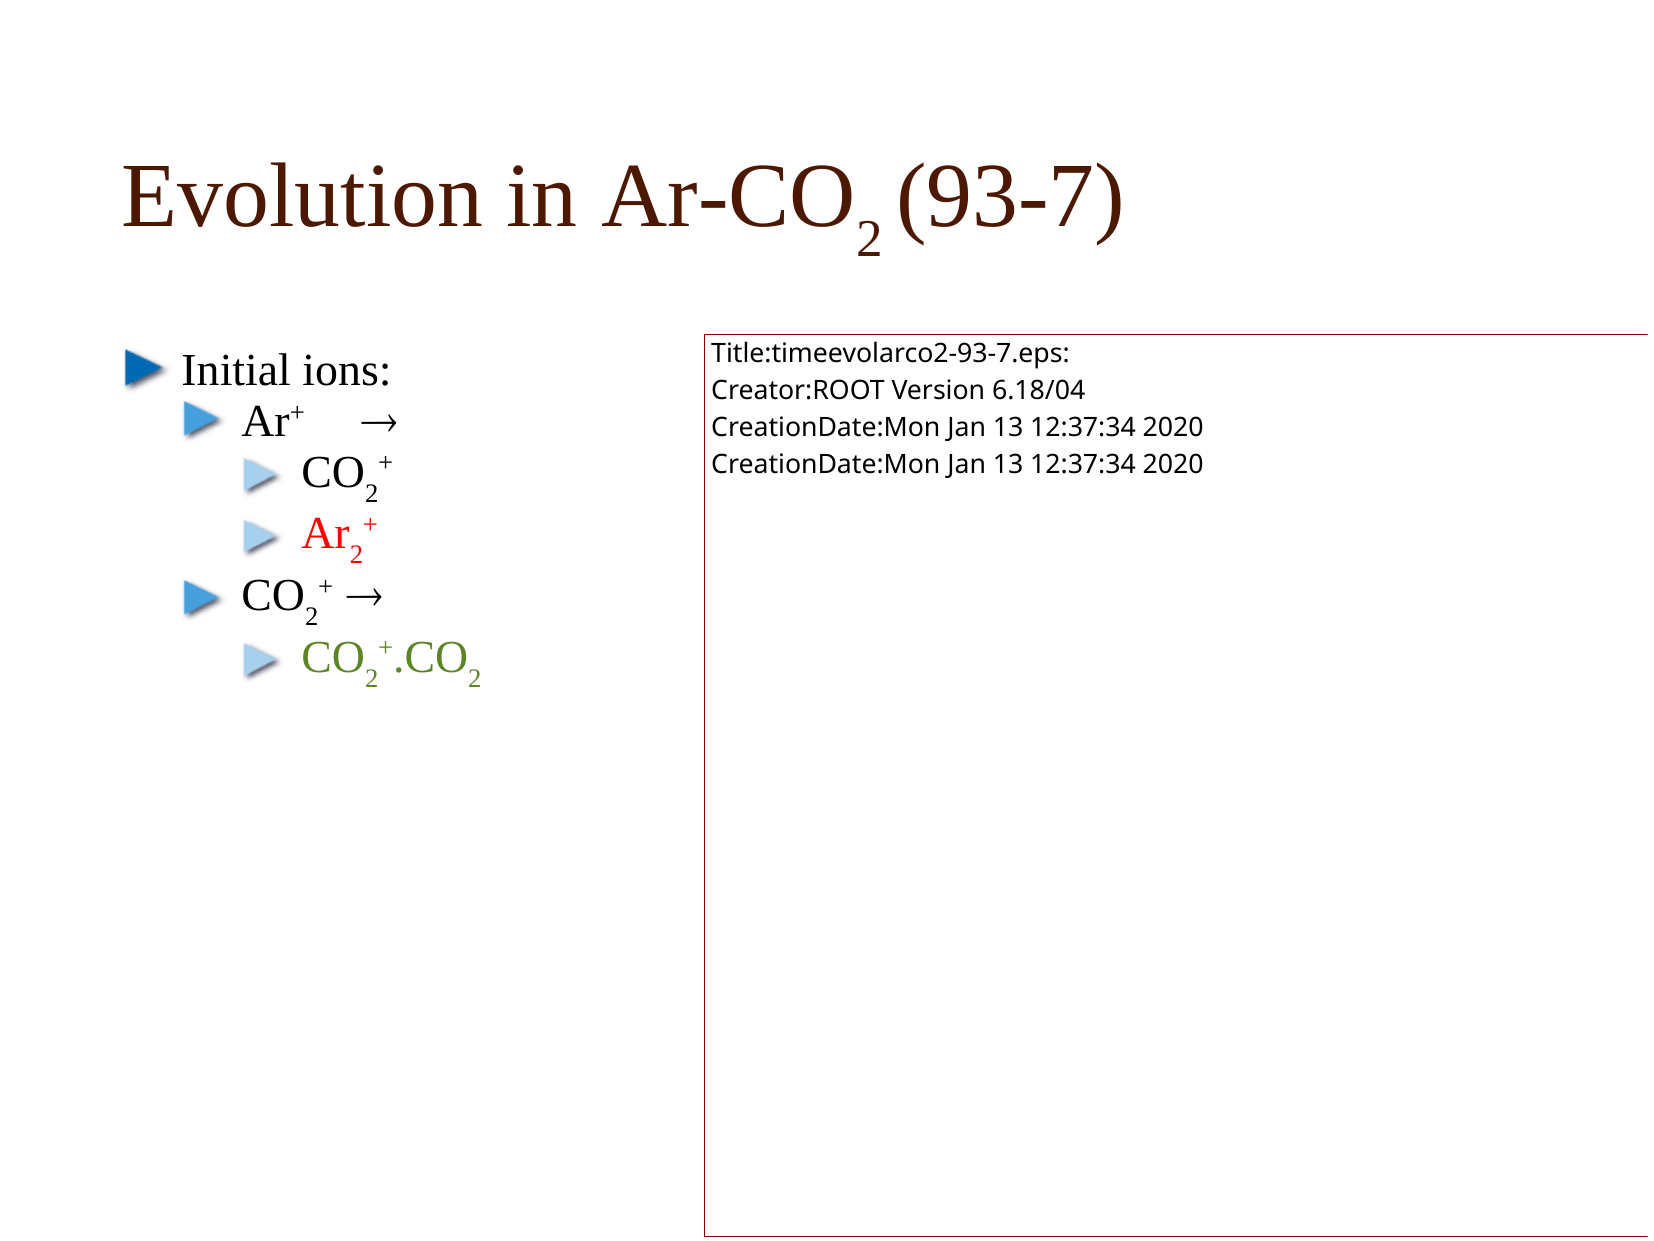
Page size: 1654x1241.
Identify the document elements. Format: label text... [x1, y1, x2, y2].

picture [702, 332, 1648, 1237]
list Initial ions: Ar+  CO2+ Ar2+ CO2+  CO2+.CO2 [121, 344, 702, 1172]
title Evolution in Ar-CO2 (93-7) [121, 102, 1534, 311]
